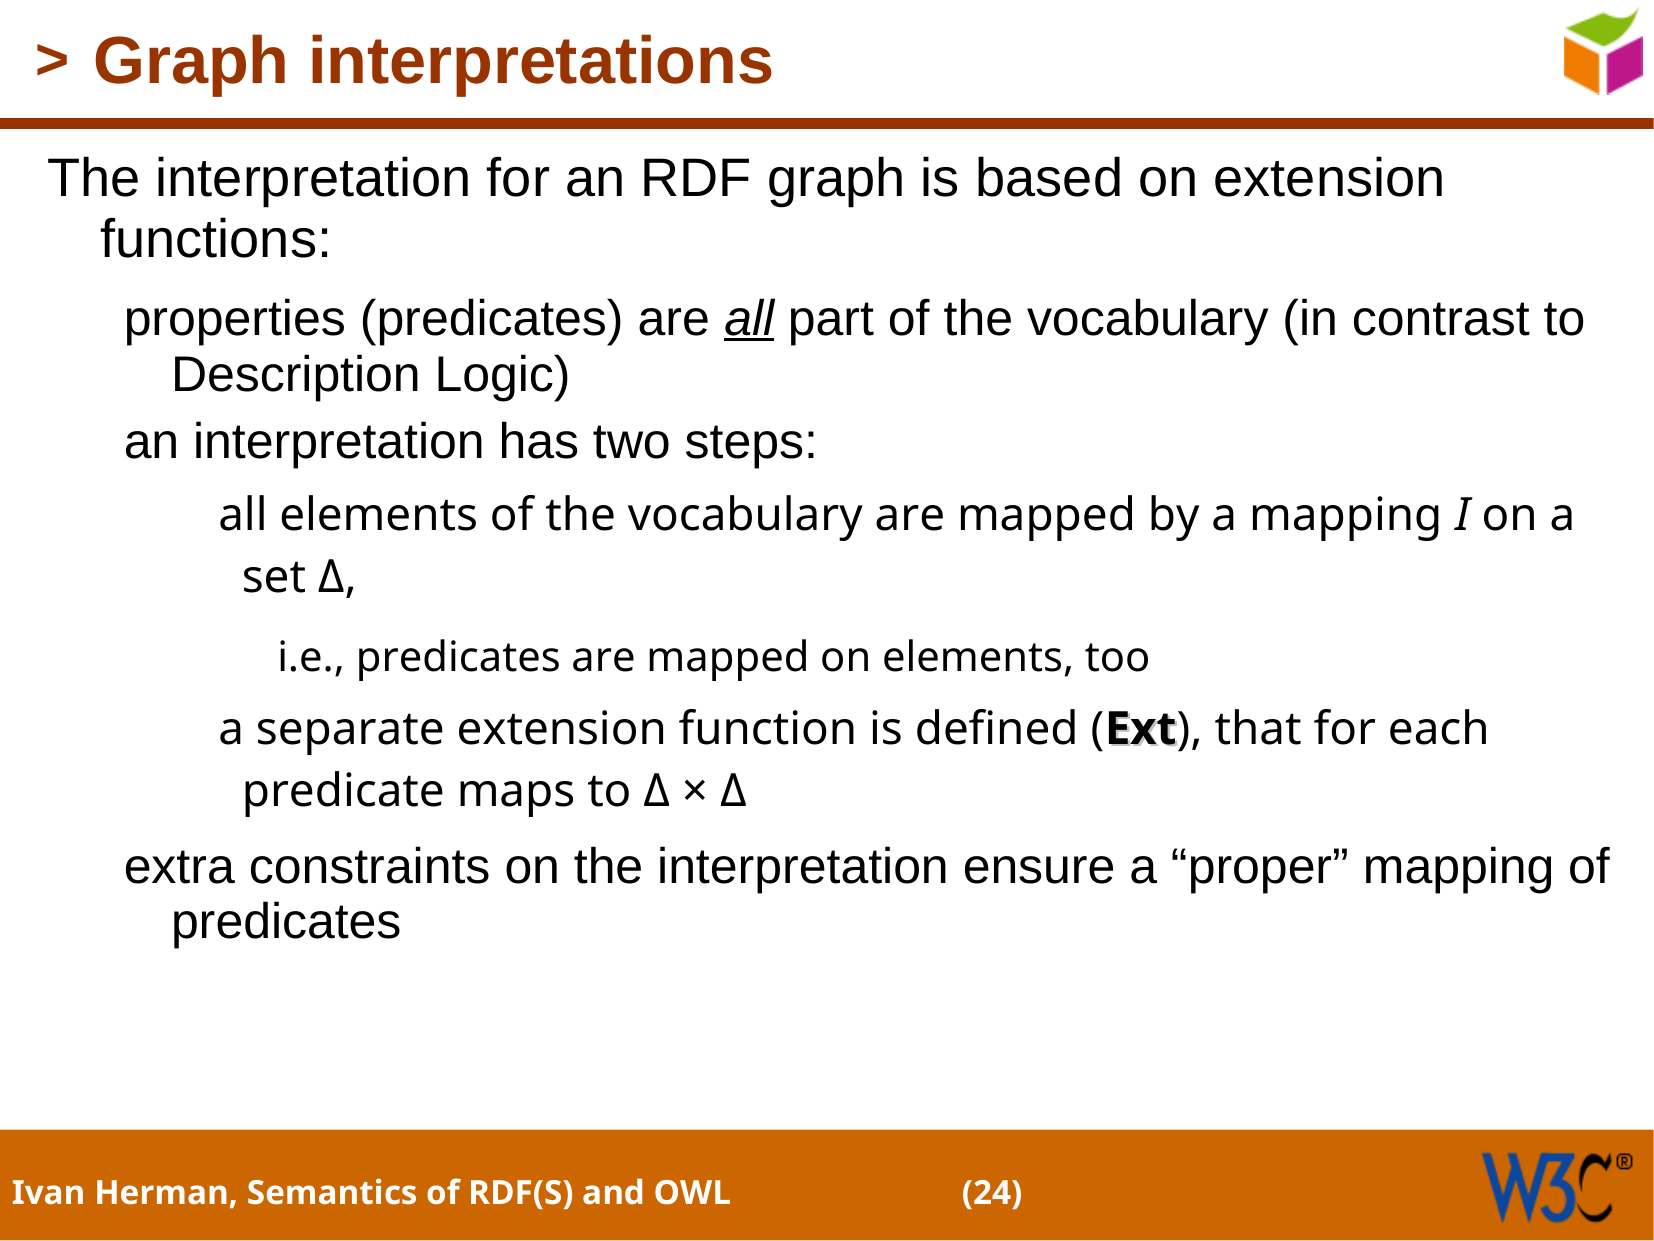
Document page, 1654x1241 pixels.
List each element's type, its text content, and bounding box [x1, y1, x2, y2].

picture [1477, 1149, 1639, 1228]
list The interpretation for an RDF graph is based on extension functions: properties (predicates) are all part of the vocabulary (in contrast to Description Logic) an interpretation has two steps: all elements of the vocabulary are mapped by a mapping I on a set Δ, i.e., predicates are mapped on elements, too a separate extension function is defined (Ext), that for each predicate maps to Δ × Δ extra constraints on the interpretation ensure a “proper” mapping of predicates [29, 147, 1624, 1119]
title Graph interpretations [93, 7, 1493, 111]
picture [1564, 5, 1643, 95]
